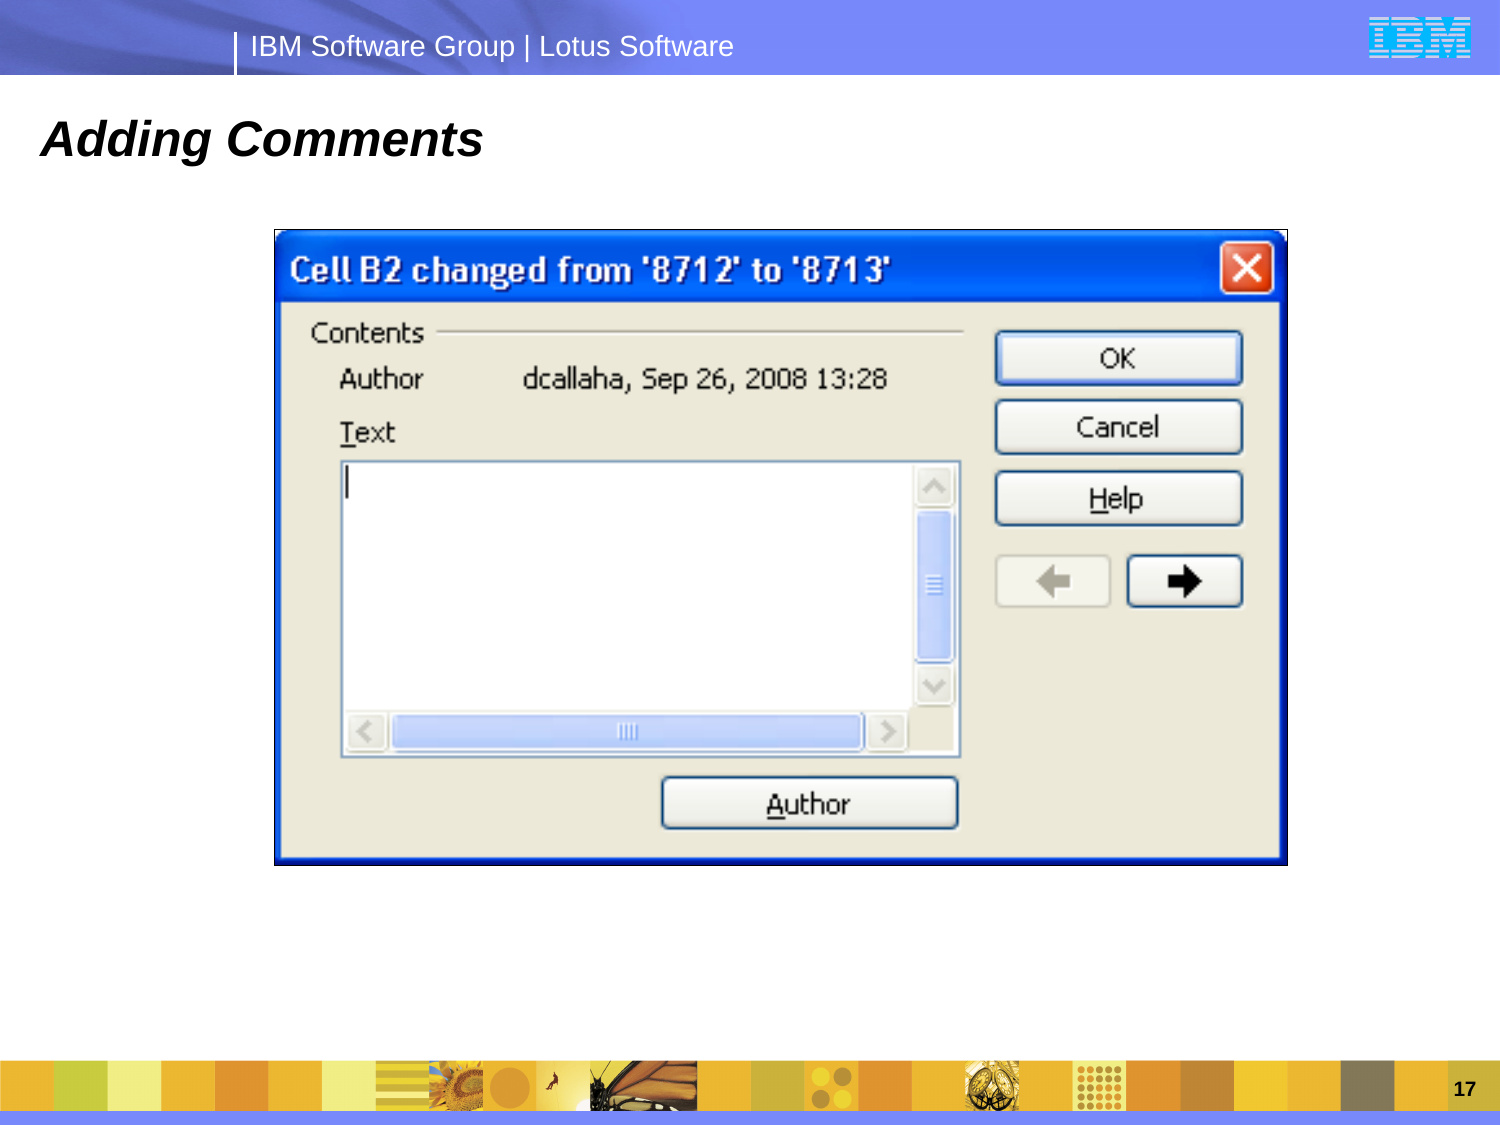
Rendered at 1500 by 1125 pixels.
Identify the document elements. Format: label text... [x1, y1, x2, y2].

picture [0, 1060, 1500, 1111]
picture [0, 0, 1500, 75]
title Adding Comments [25, 106, 1378, 189]
picture [274, 229, 1288, 866]
